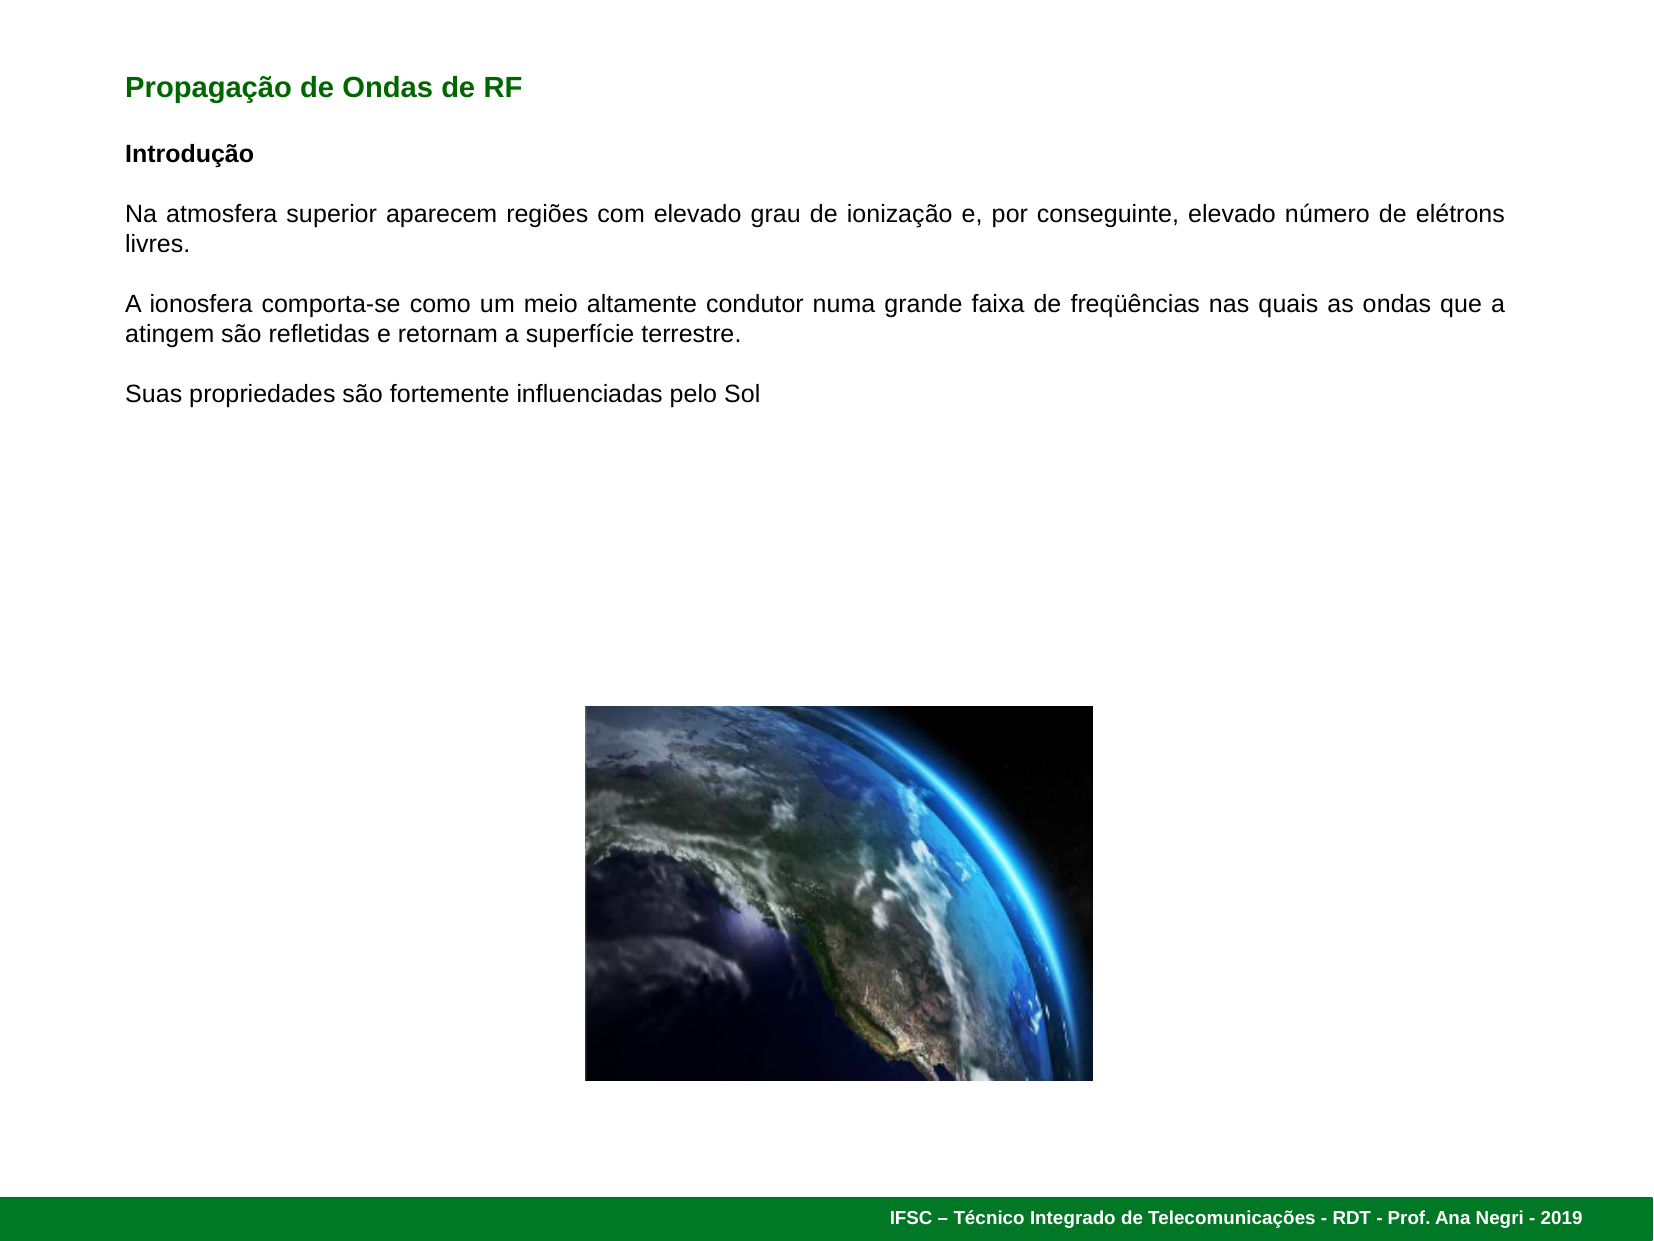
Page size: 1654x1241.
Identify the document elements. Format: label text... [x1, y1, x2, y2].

text_box [0, 1197, 1653, 1241]
text_box IFSC – Técnico Integrado de Telecomunicações - RDT - Prof. Ana Negri - 2019 [875, 1197, 1653, 1236]
text_box Propagação de Ondas de RF Introdução Na atmosfera superior aparecem regiões com elevado grau de ionização e, por conseguinte, elevado número de elétrons livres. A ionosfera comporta-se como um meio altamente condutor numa grande faixa de freqüências nas quais as ondas que a atingem são refletidas e retornam a superfície terrestre. Suas propriedades são fortemente influenciadas pelo Sol [110, 60, 1524, 840]
picture [585, 706, 1093, 1081]
